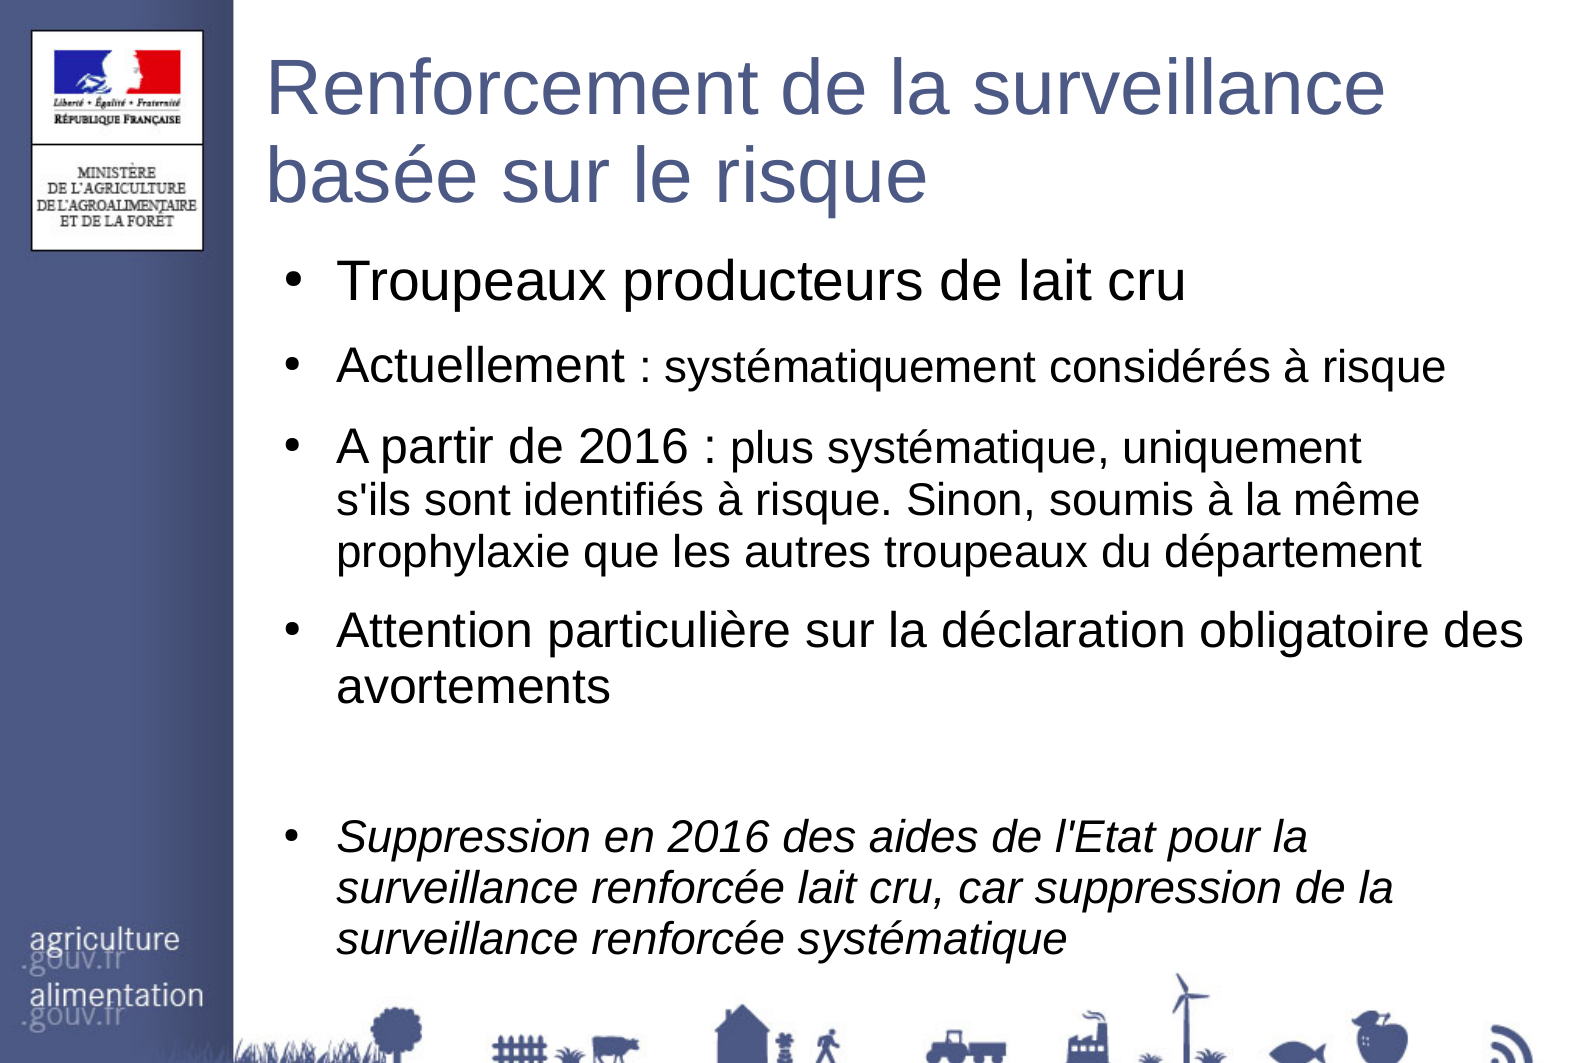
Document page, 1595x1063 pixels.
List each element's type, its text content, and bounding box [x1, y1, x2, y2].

title Renforcement de la surveillance basée sur le risque [265, 42, 1536, 220]
list Troupeaux producteurs de lait cru Actuellement : systématiquement considérés à risque A partir de 2016 : plus systématique, uniquement s'ils sont identifiés à risque. Sinon, soumis à la même prophylaxie que les autres troupeaux du département Attention particulière sur la déclaration obligatoire des avortements Suppression en 2016 des aides de l'Etat pour la surveillance renforcée lait cru, car suppression de la surveillance renforcée systématique [265, 248, 1536, 963]
picture [0, 0, 1595, 1063]
